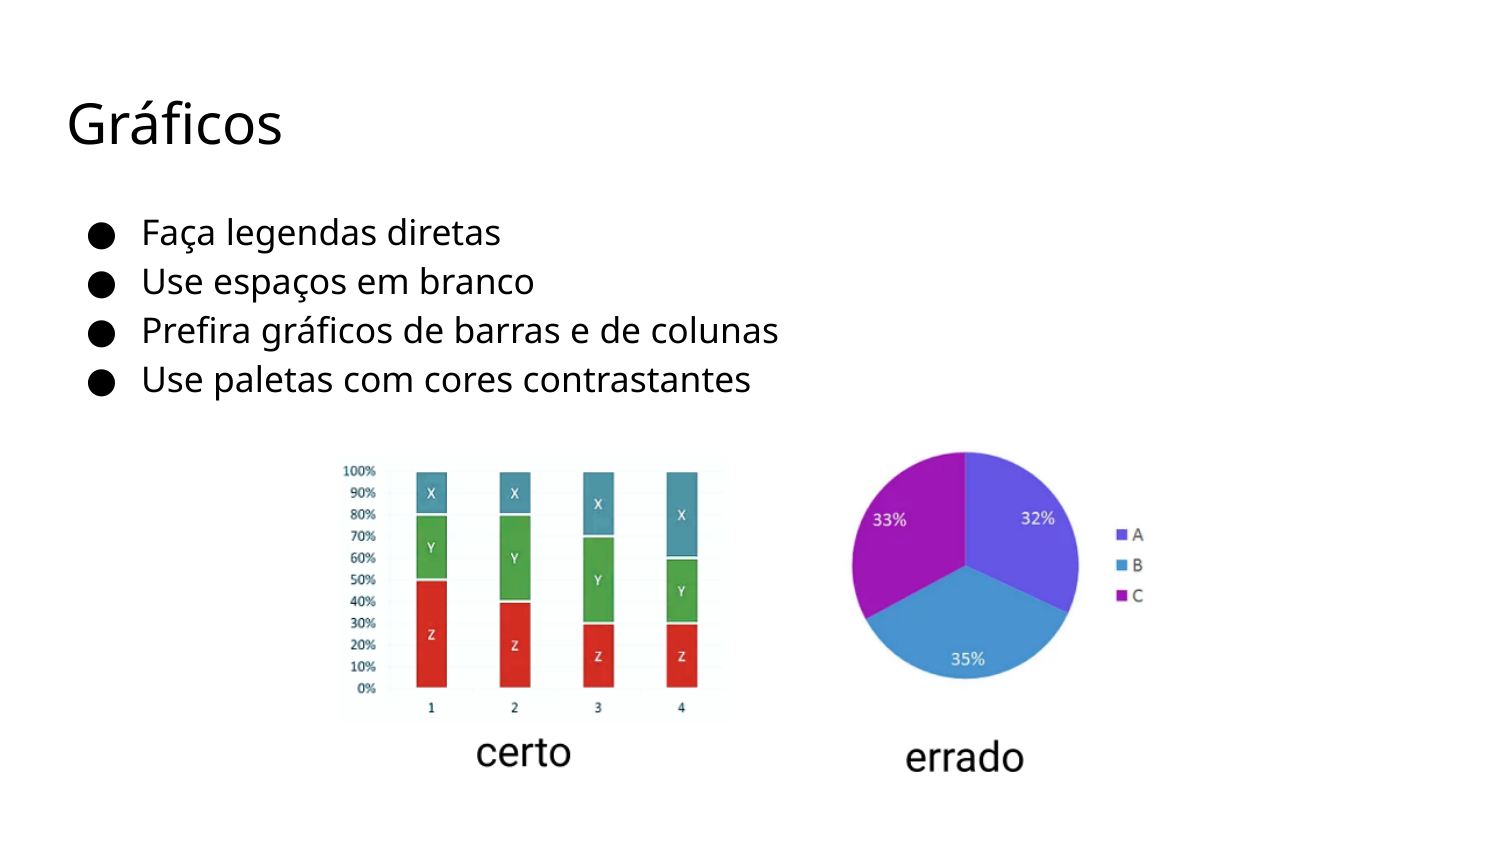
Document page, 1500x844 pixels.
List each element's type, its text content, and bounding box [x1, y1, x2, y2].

list Faça legendas diretas Use espaços em branco Prefira gráficos de barras e de colunas Use paletas com cores contrastantes [51, 189, 1251, 750]
picture [319, 429, 1189, 800]
title Gráficos [51, 72, 1449, 167]
